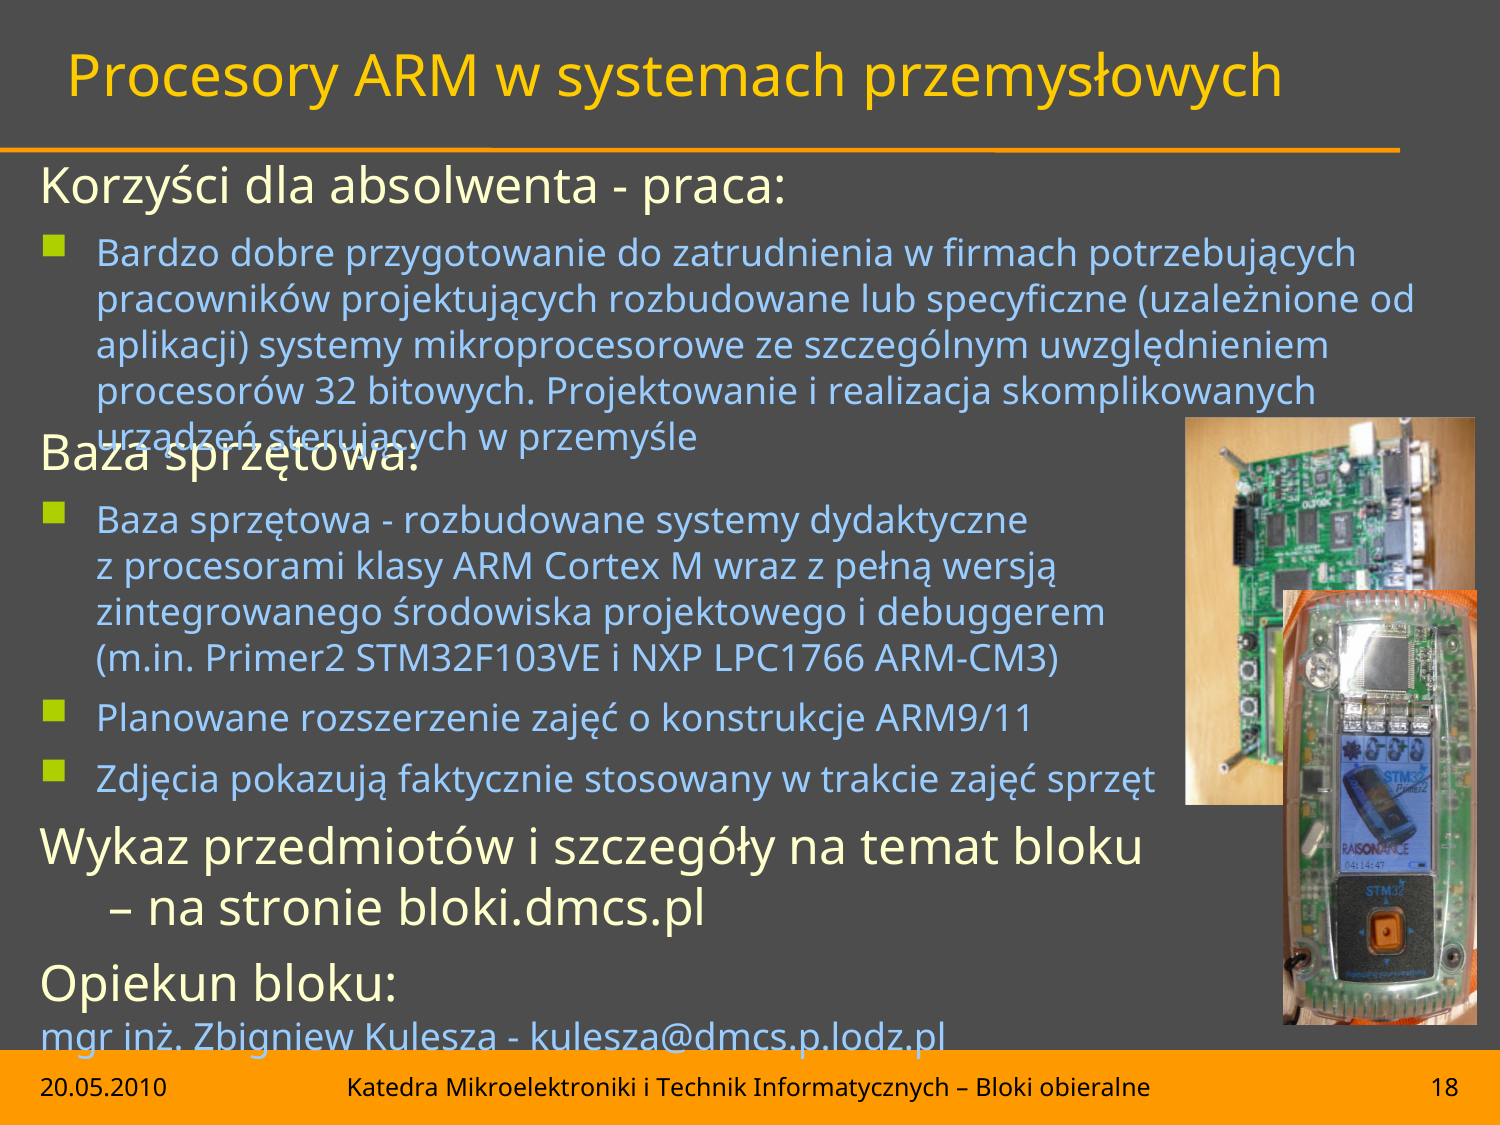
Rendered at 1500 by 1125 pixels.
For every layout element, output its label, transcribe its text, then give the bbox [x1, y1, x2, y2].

picture [1185, 496, 1477, 1025]
list Baza sprzętowa: Baza sprzętowa - rozbudowane systemy dydaktyczne z procesorami klasy ARM Cortex M wraz z pełną wersją zintegrowanego środowiska projektowego i debuggerem (m.in. Primer2 STM32F103VE i NXP LPC1766 ARM-CM3) Planowane rozszerzenie zajęć o konstrukcje ARM9/11 Zdjęcia pokazują faktycznie stosowany w trakcie zajęć sprzęt [24, 496, 1182, 873]
title Procesory ARM w systemach przemysłowych [52, 16, 1469, 132]
list Korzyści dla absolwenta - praca: Bardzo dobre przygotowanie do zatrudnienia w firmach potrzebujących pracowników projektujących rozbudowane lub specyficzne (uzależnione od aplikacji) systemy mikroprocesorowe ze szczególnym uwzględnieniem procesorów 32 bitowych. Projektowanie i realizacja skomplikowanych urządzeń sterujących w przemyśle [24, 146, 1500, 496]
list Wykaz przedmiotów i szczegóły na temat bloku – na stronie bloki.dmcs.pl Opiekun bloku: mgr inż. Zbigniew Kulesza - kulesza@dmcs.p.lodz.pl [24, 807, 1463, 1052]
